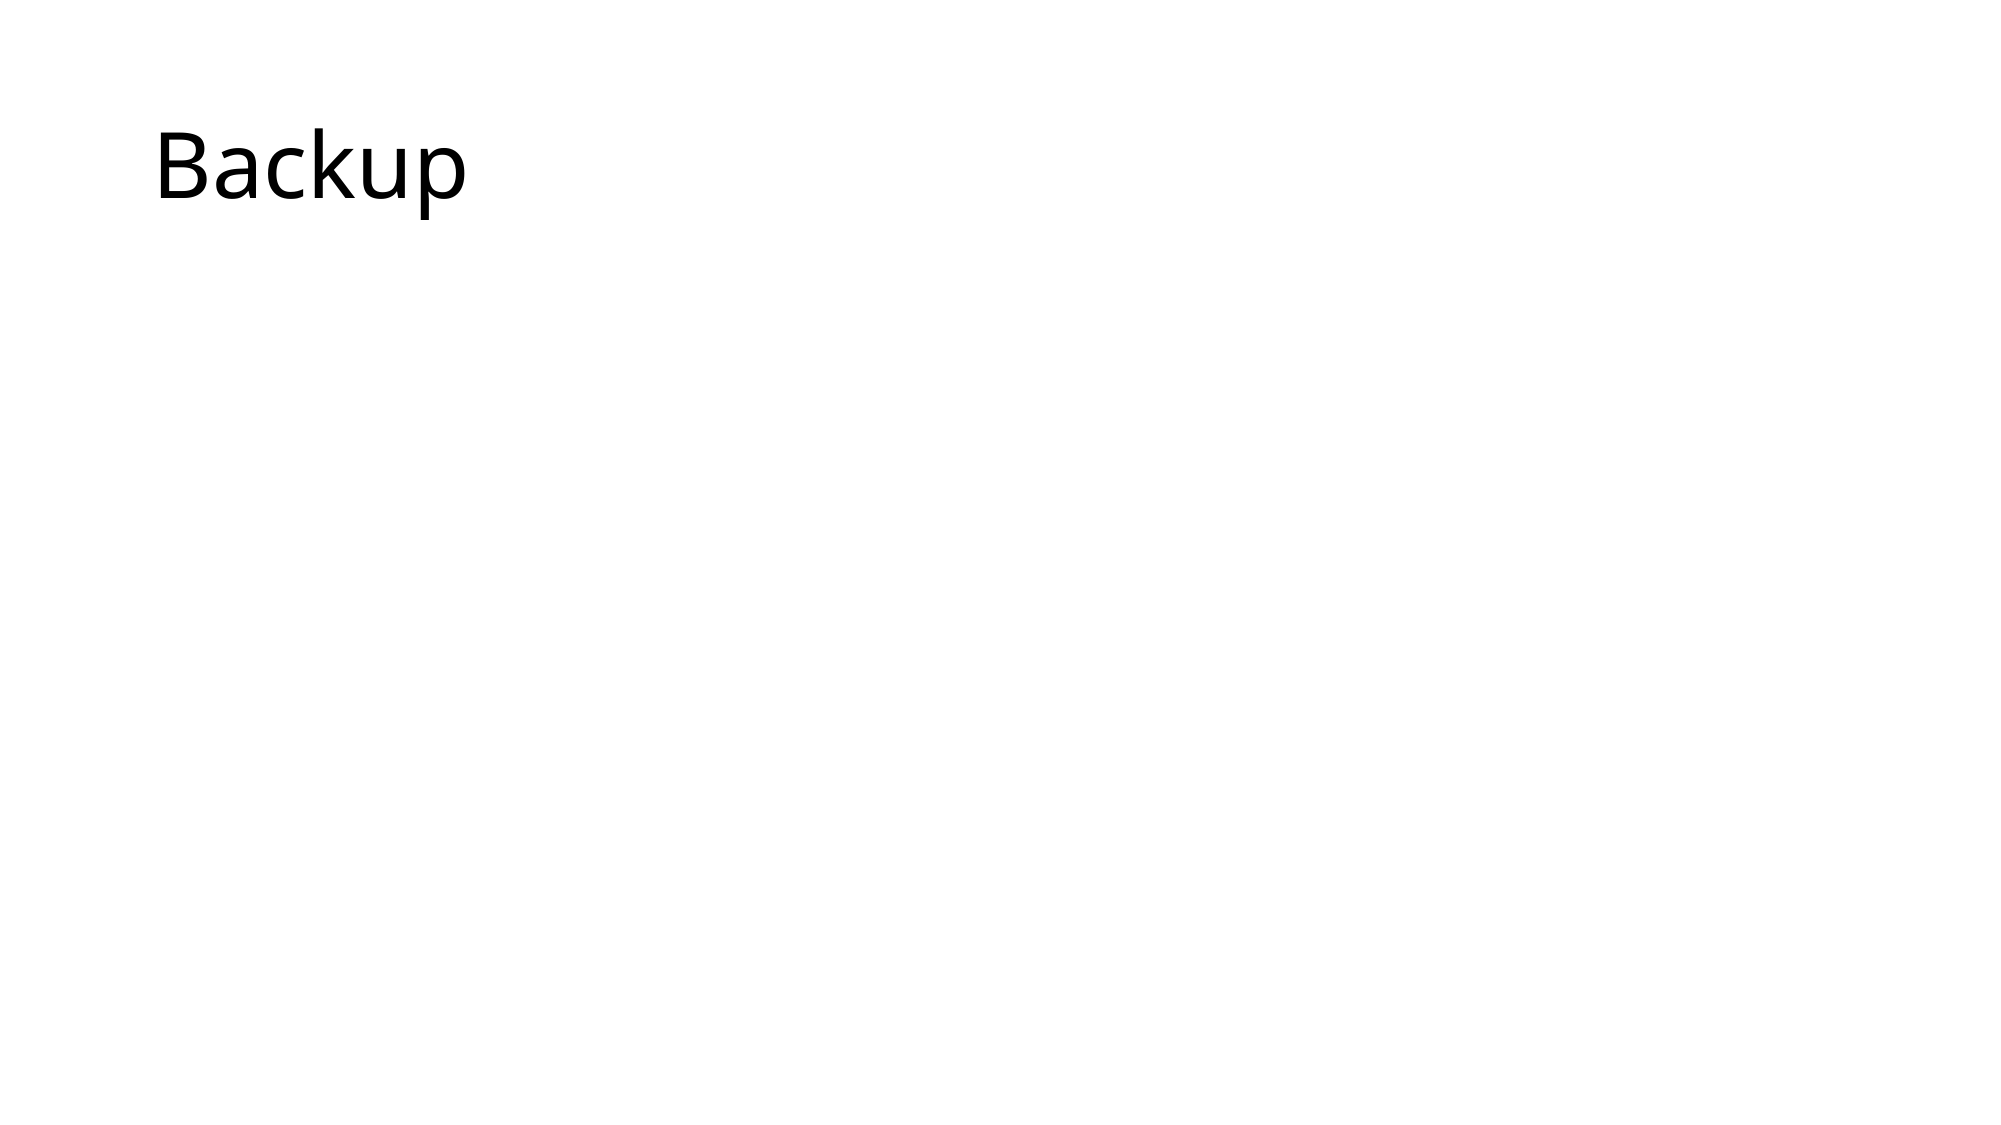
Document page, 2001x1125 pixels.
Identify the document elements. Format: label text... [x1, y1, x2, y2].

title Backup [137, 59, 1863, 278]
